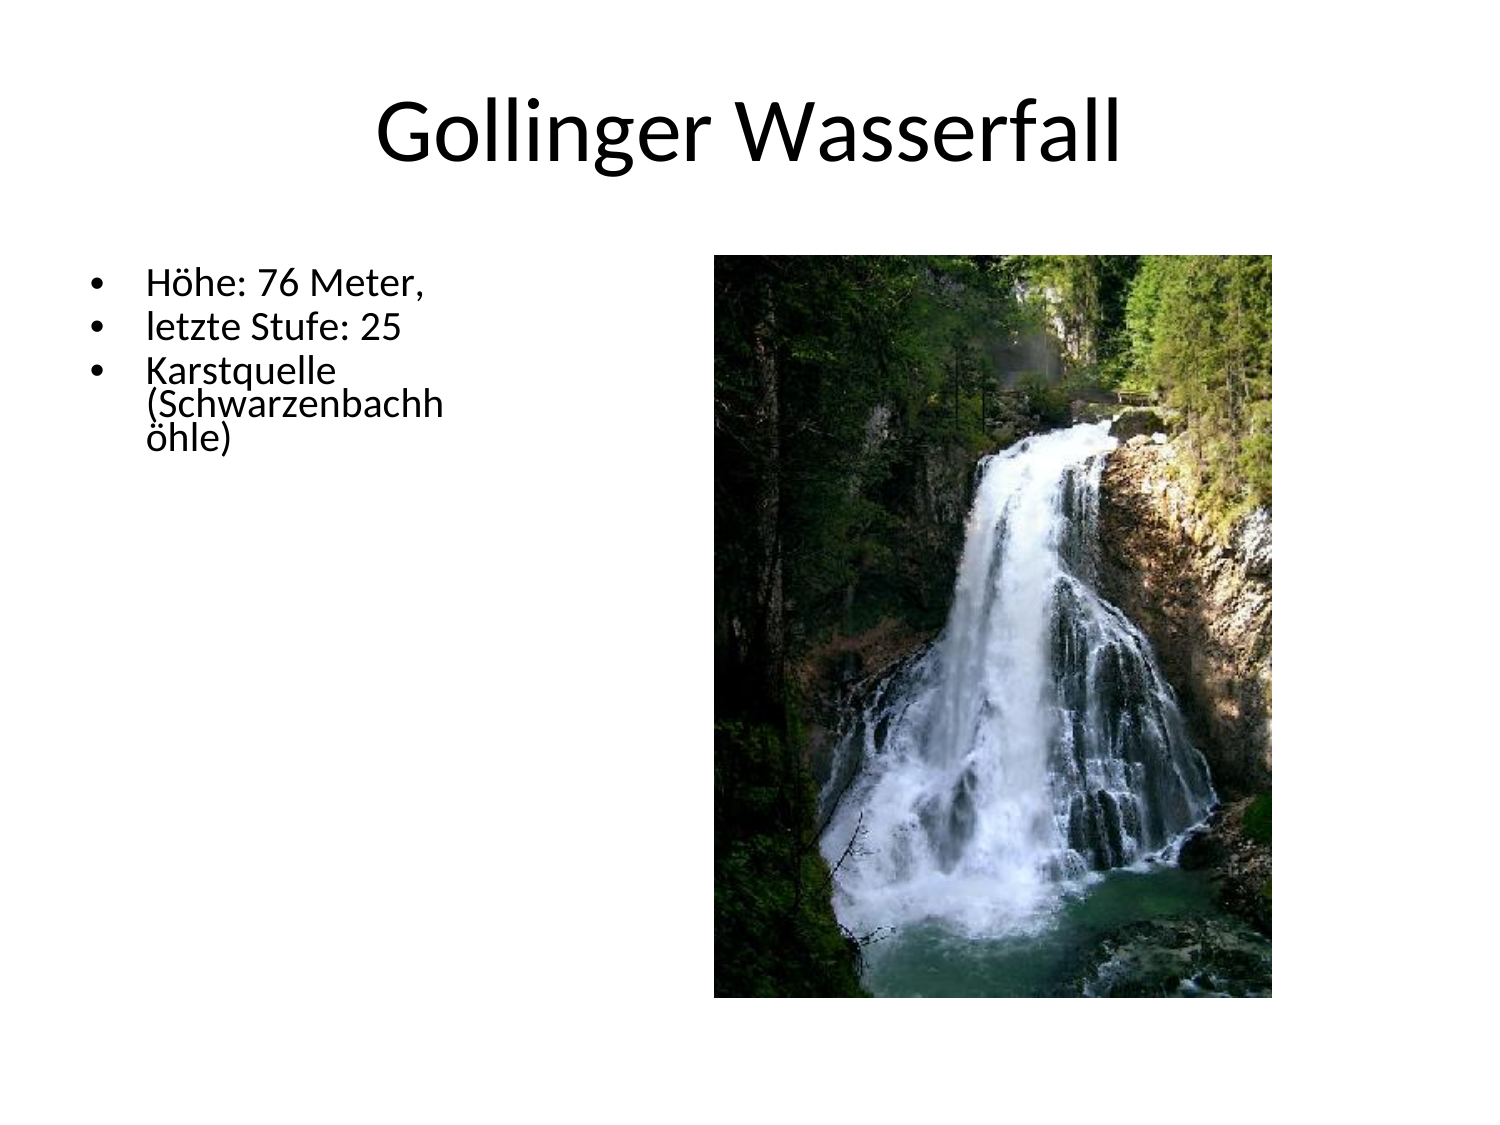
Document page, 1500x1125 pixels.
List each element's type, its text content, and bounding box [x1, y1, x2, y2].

title Gollinger Wasserfall [75, 45, 1426, 233]
list Höhe: 76 Meter, letzte Stufe: 25 Karstquelle (Schwarzenbachhöhle) [74, 262, 479, 516]
picture [714, 255, 1272, 998]
